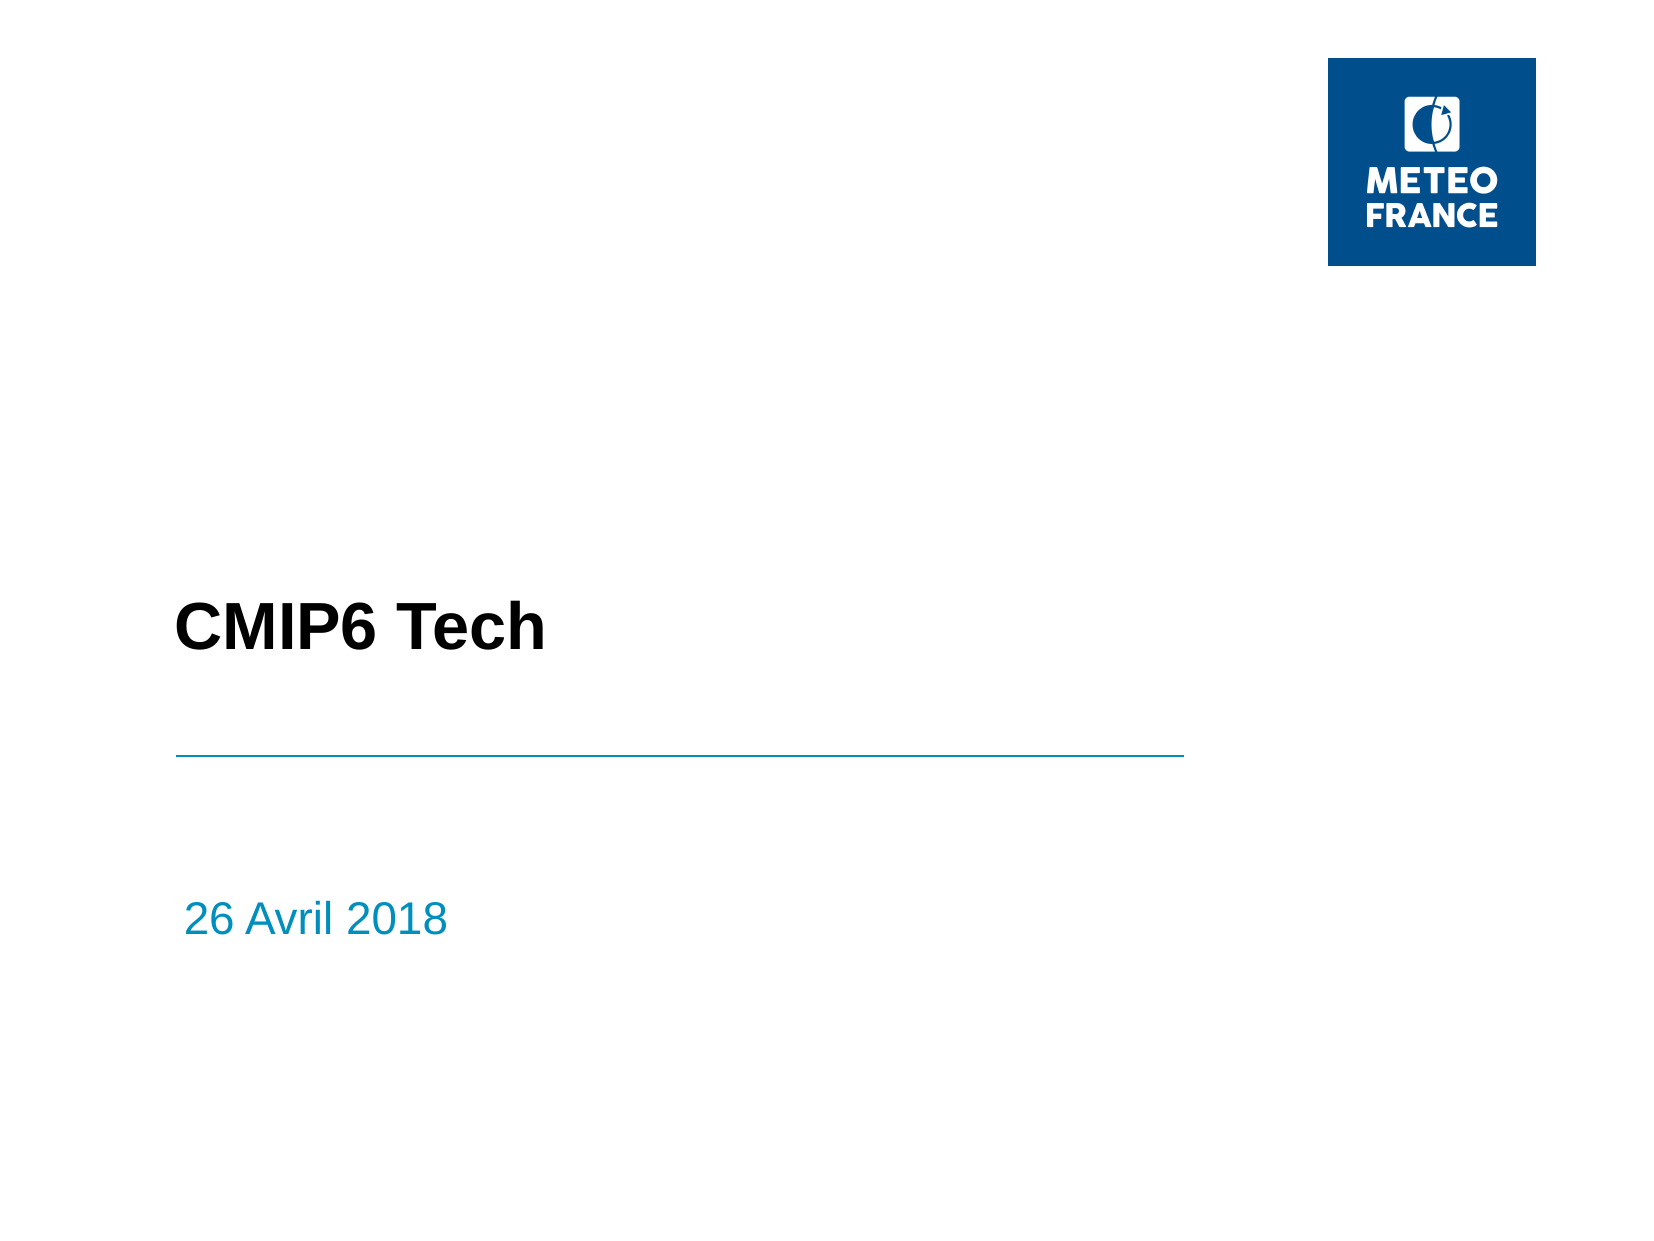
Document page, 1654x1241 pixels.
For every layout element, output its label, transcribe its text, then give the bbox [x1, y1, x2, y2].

title CMIP6 Tech [174, 513, 1518, 739]
picture [1328, 58, 1536, 266]
title 26 Avril 2018 [183, 813, 1542, 973]
